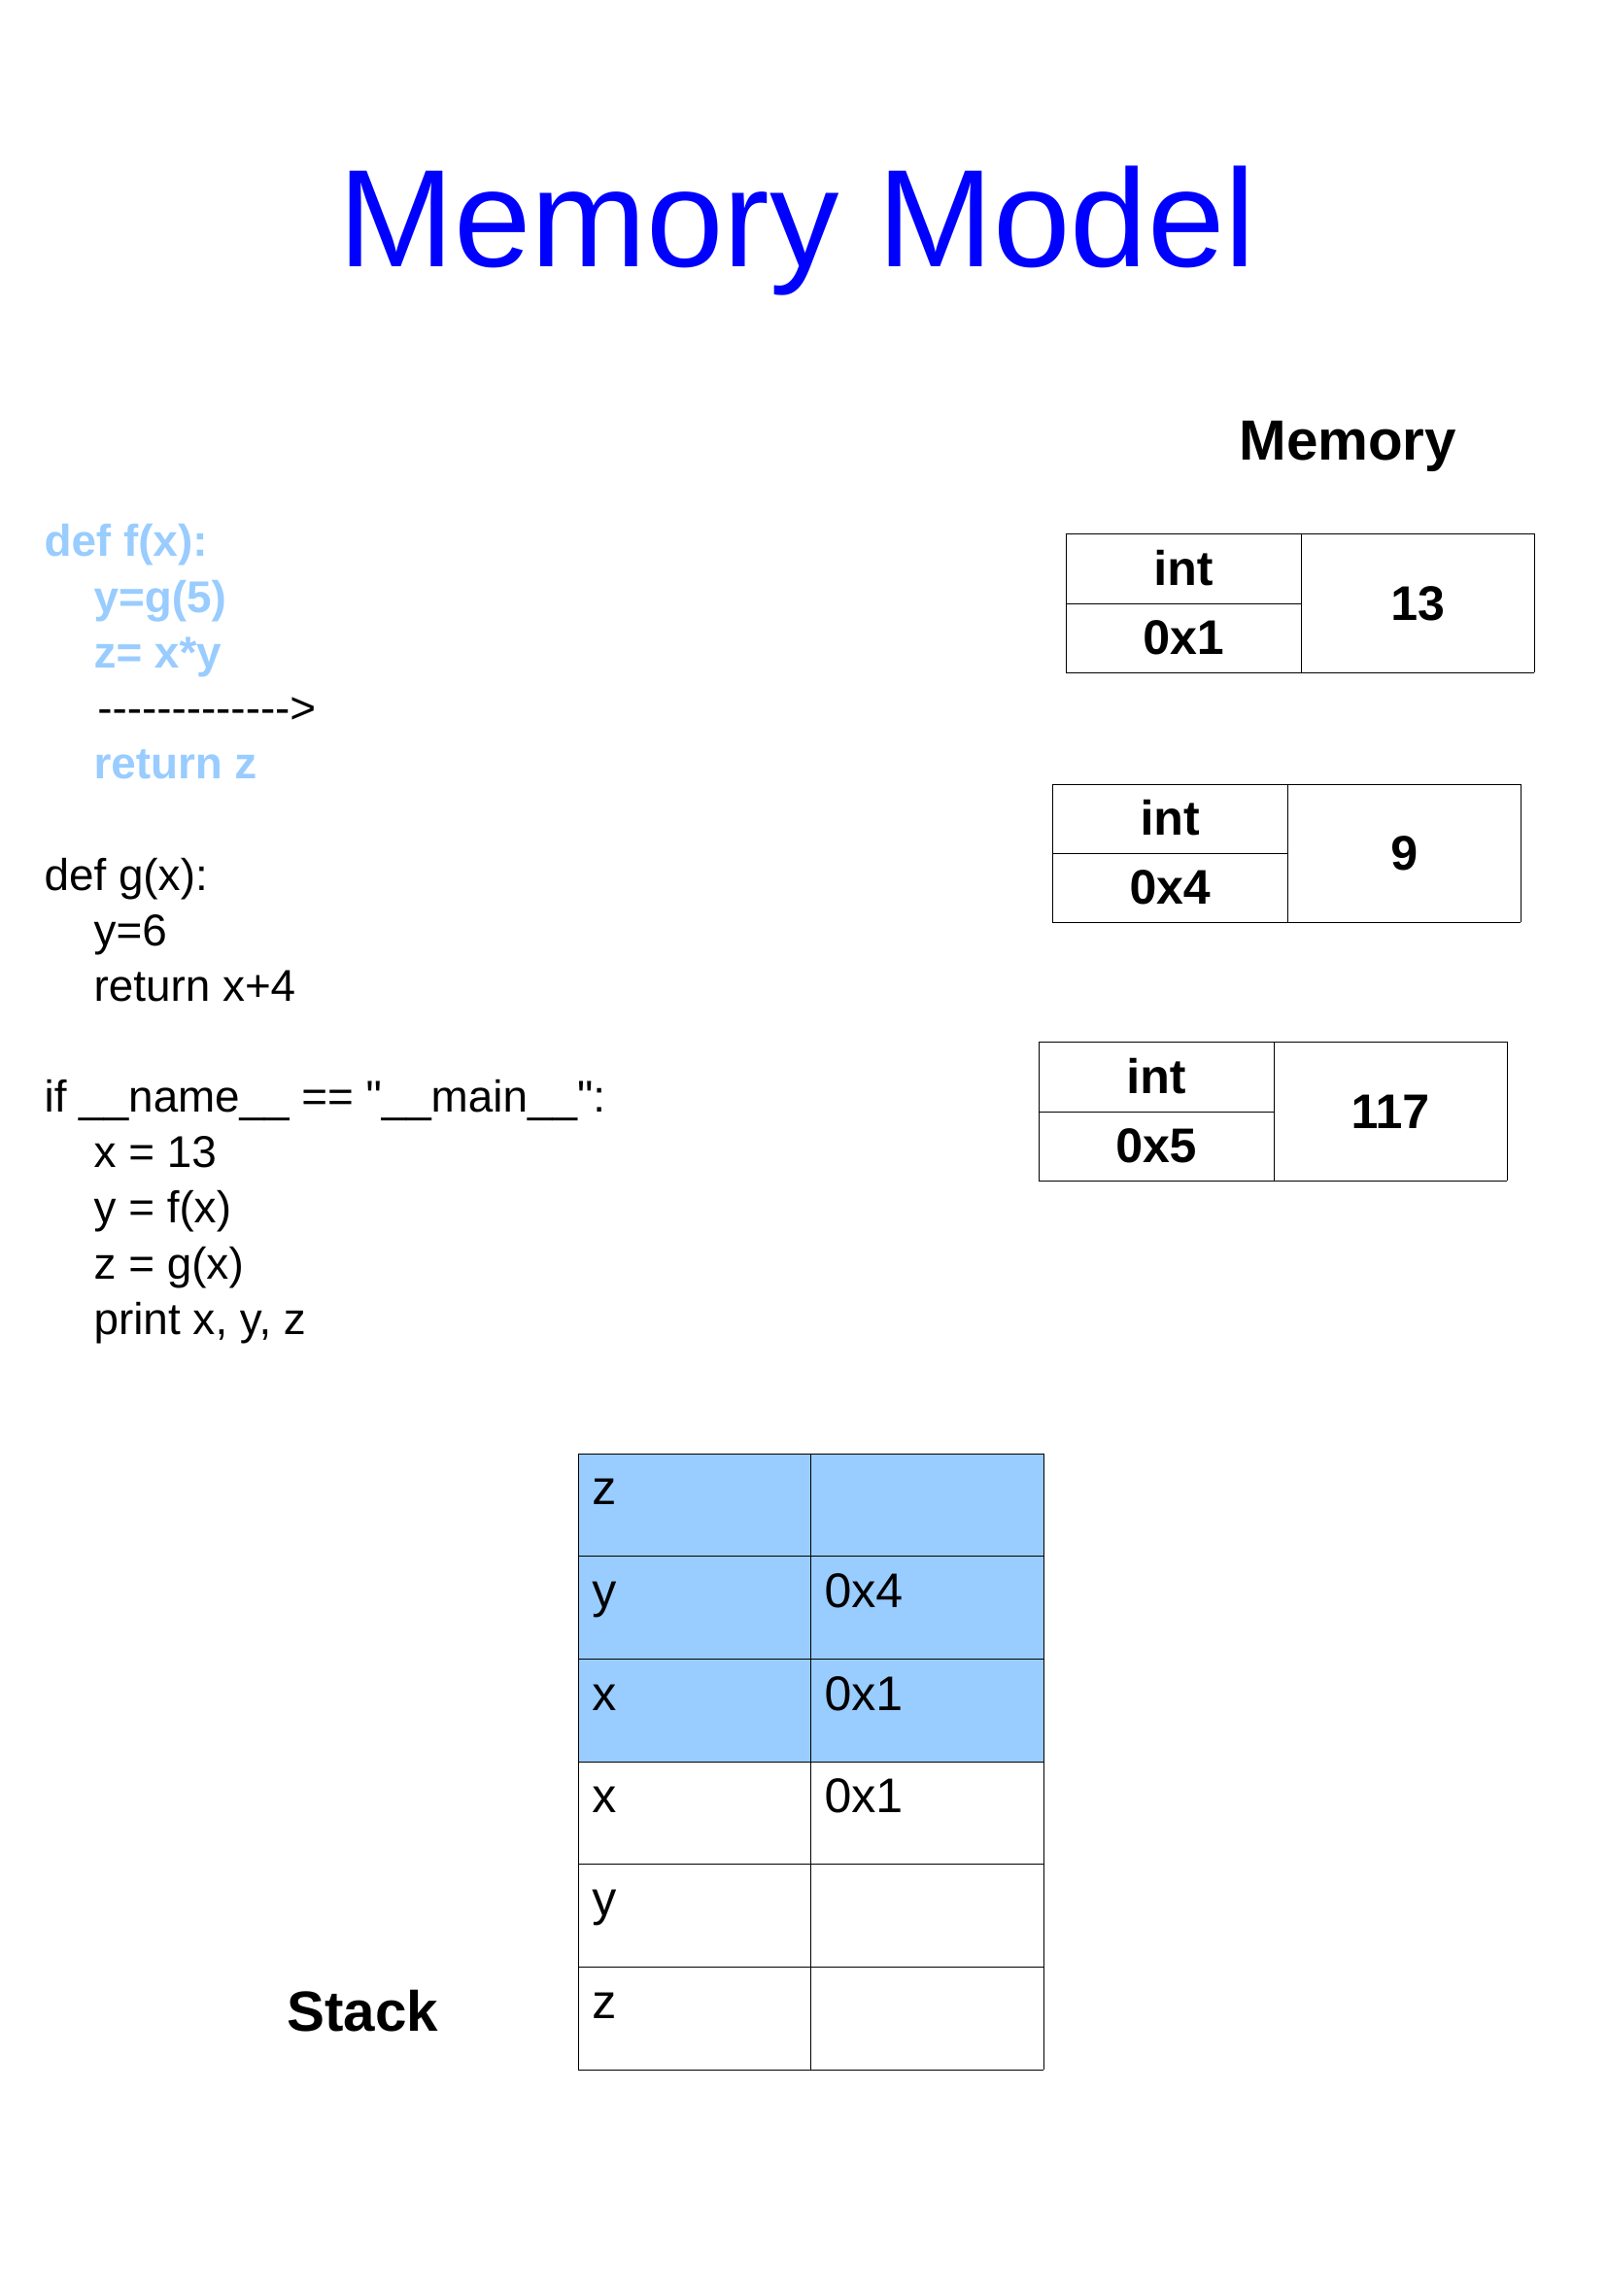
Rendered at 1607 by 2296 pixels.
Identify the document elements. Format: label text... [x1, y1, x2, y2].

table_header [811, 1455, 1043, 1556]
table_header 13 [1302, 534, 1534, 672]
table_cell x [579, 1660, 810, 1762]
table_cell 0x1 [811, 1763, 1043, 1864]
table_cell z [579, 1968, 810, 2070]
list Memory [1170, 408, 1525, 488]
table_cell [811, 1968, 1043, 2070]
table_cell y [579, 1865, 810, 1967]
table_header z [579, 1455, 810, 1556]
table_cell x [579, 1763, 810, 1864]
table_cell 0x5 [1040, 1113, 1274, 1181]
title Memory Model [74, 108, 1521, 328]
table_cell 0x1 [811, 1660, 1043, 1762]
table_header 9 [1288, 785, 1521, 922]
table_header int [1067, 534, 1301, 603]
list Stack [218, 1979, 488, 2066]
table_cell 0x1 [1067, 604, 1301, 672]
list def f(x): y=g(5) z= x*y -------------> return z def g(x): y=6 return x+4 if __name__ == "__main__": x = 13 y = f(x) z = g(x) print x, y, z [28, 516, 632, 1345]
table_cell [811, 1865, 1043, 1967]
table_header int [1040, 1043, 1274, 1112]
table_cell 0x4 [1053, 854, 1287, 922]
table_header int [1053, 785, 1287, 853]
table_header 117 [1275, 1043, 1507, 1181]
table_cell 0x4 [811, 1557, 1043, 1659]
table_cell y [579, 1557, 810, 1659]
